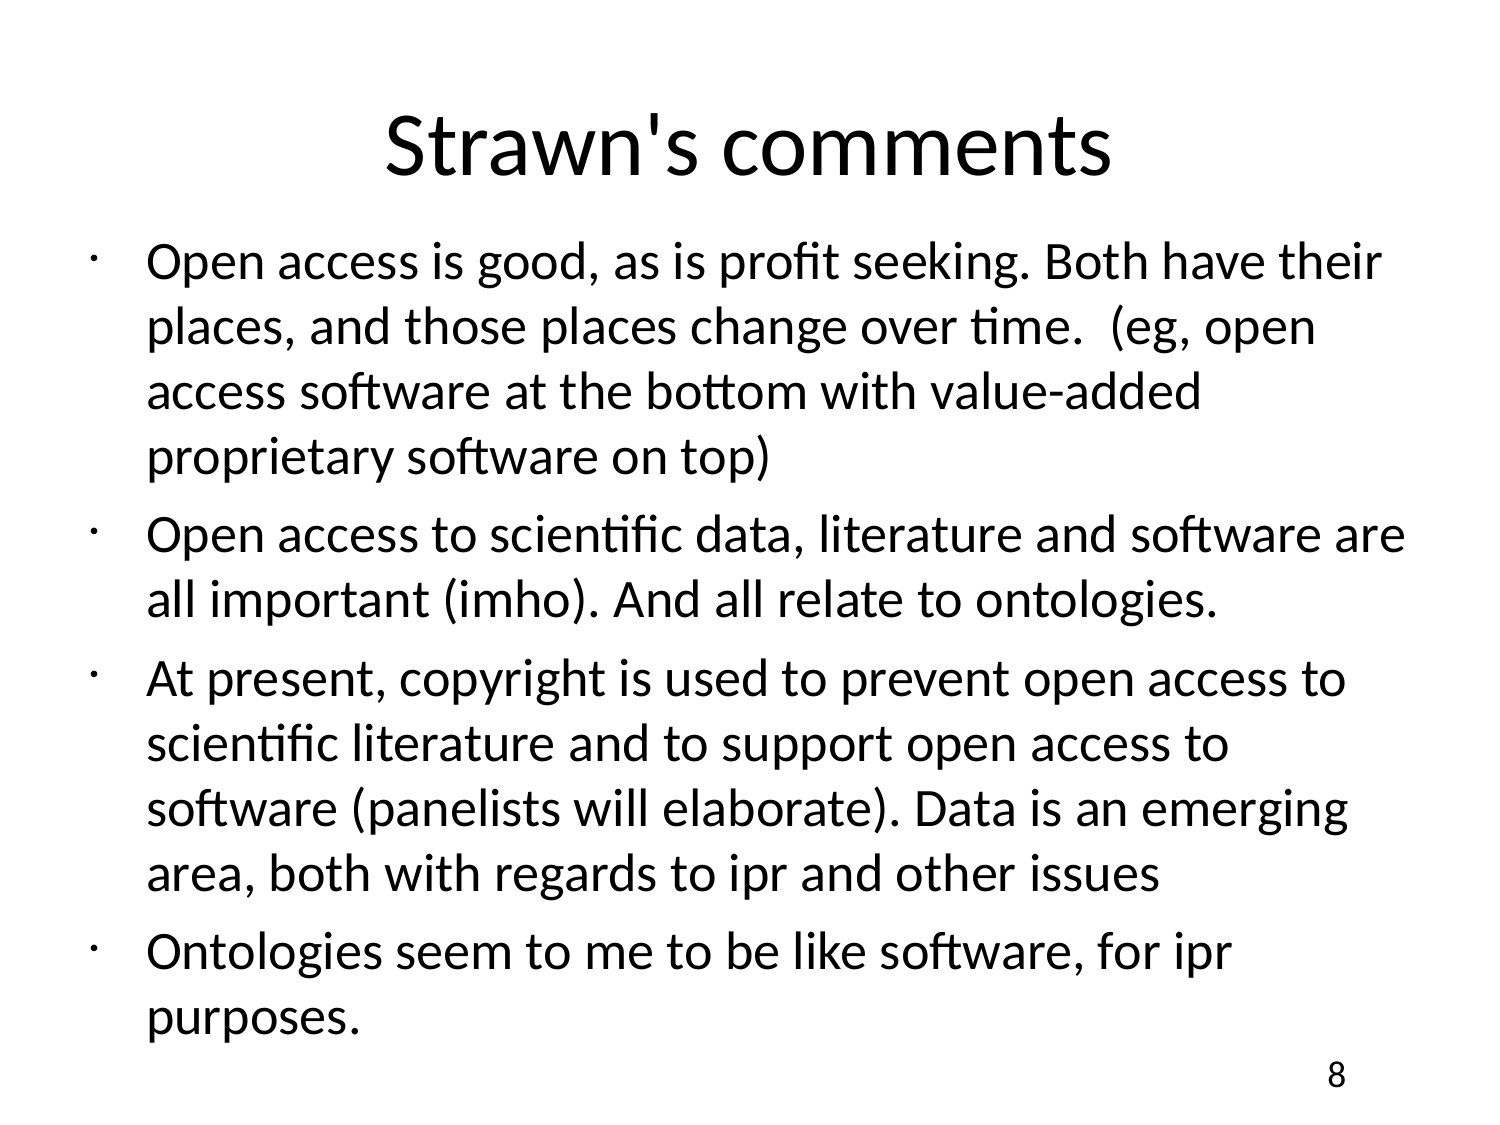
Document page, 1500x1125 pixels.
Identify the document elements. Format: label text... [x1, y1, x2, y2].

title Strawn's comments [75, 45, 1425, 149]
list Open access is good, as is profit seeking. Both have their places, and those places change over time. (eg, open access software at the bottom with value-added proprietary software on top) Open access to scientific data, literature and software are all important (imho). And all relate to ontologies. At present, copyright is used to prevent open access to scientific literature and to support open access to software (panelists will elaborate). Data is an emerging area, both with regards to ipr and other issues Ontologies seem to me to be like software, for ipr purposes. [75, 149, 1426, 893]
